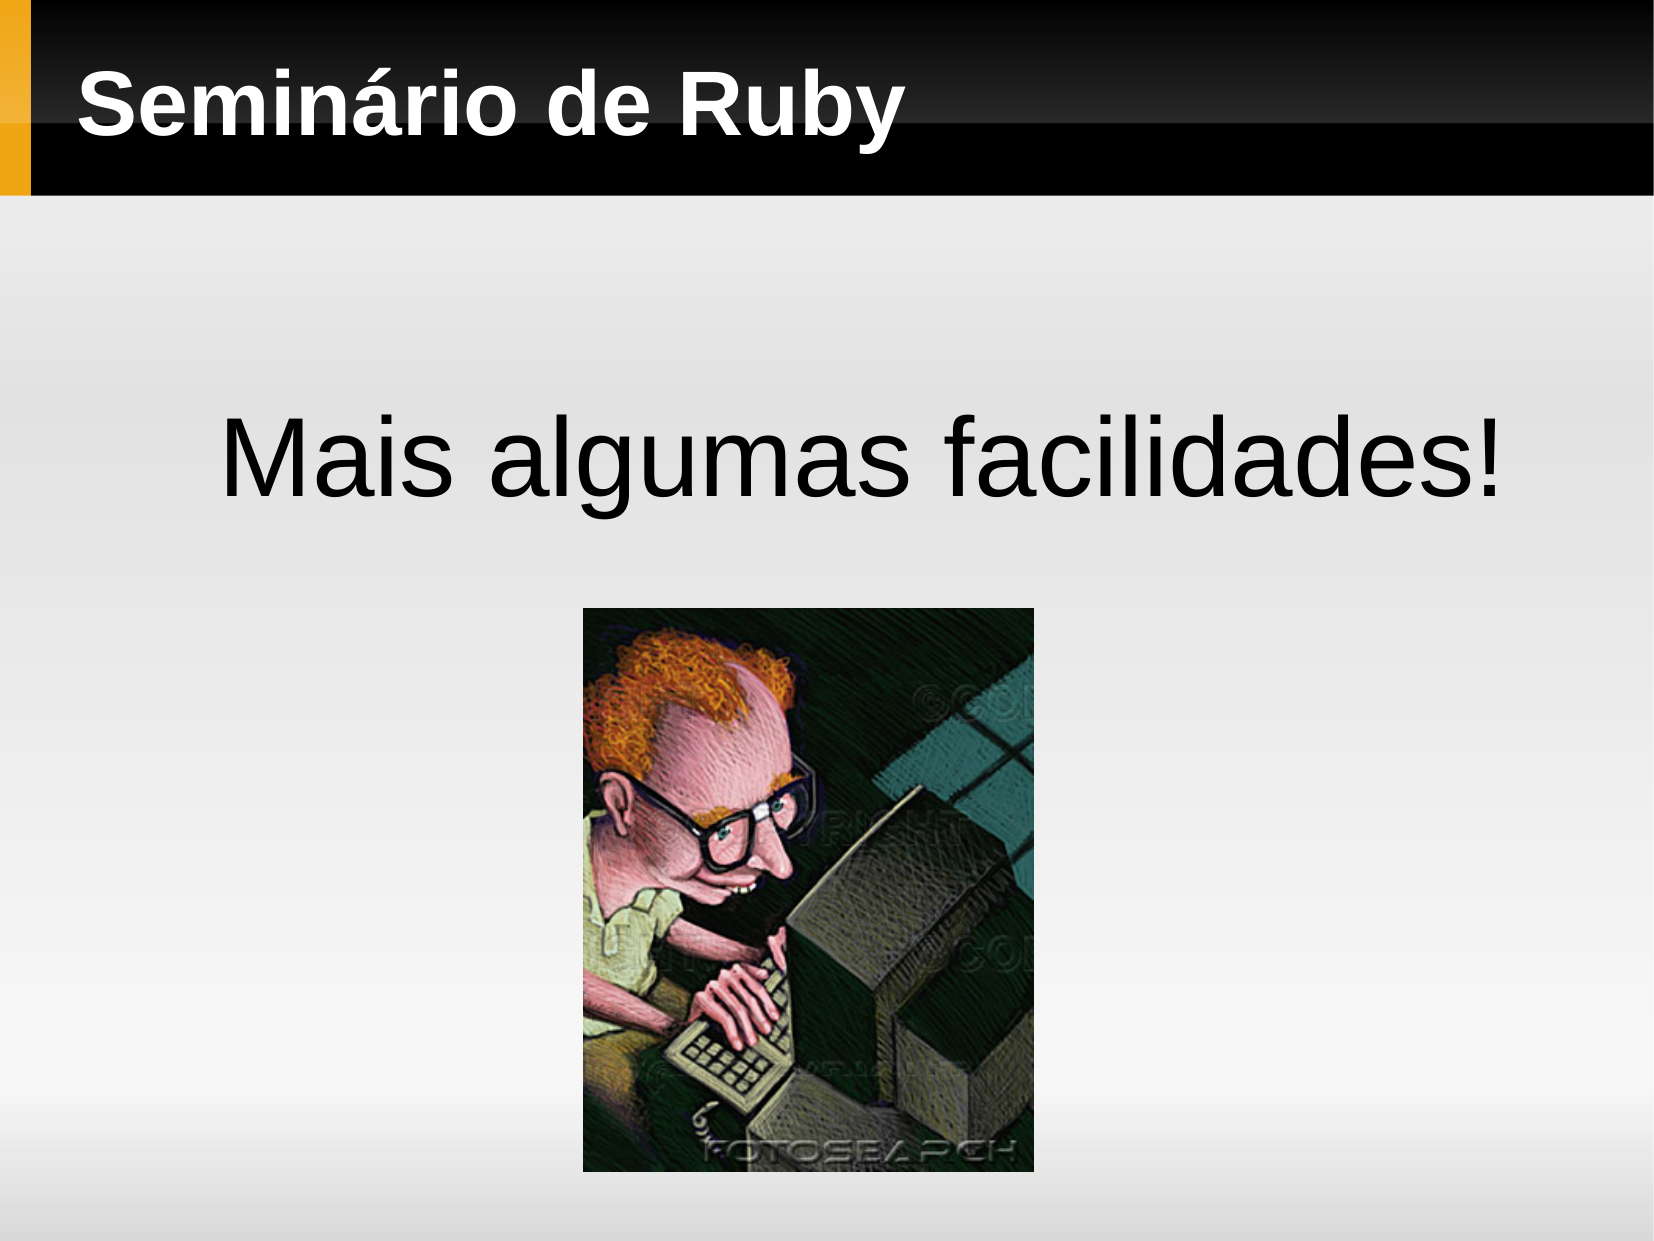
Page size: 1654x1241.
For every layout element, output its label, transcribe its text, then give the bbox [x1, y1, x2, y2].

picture [0, 0, 1654, 1241]
list Mais algumas facilidades! [82, 290, 1571, 1094]
title Seminário de Ruby [76, 7, 1565, 200]
